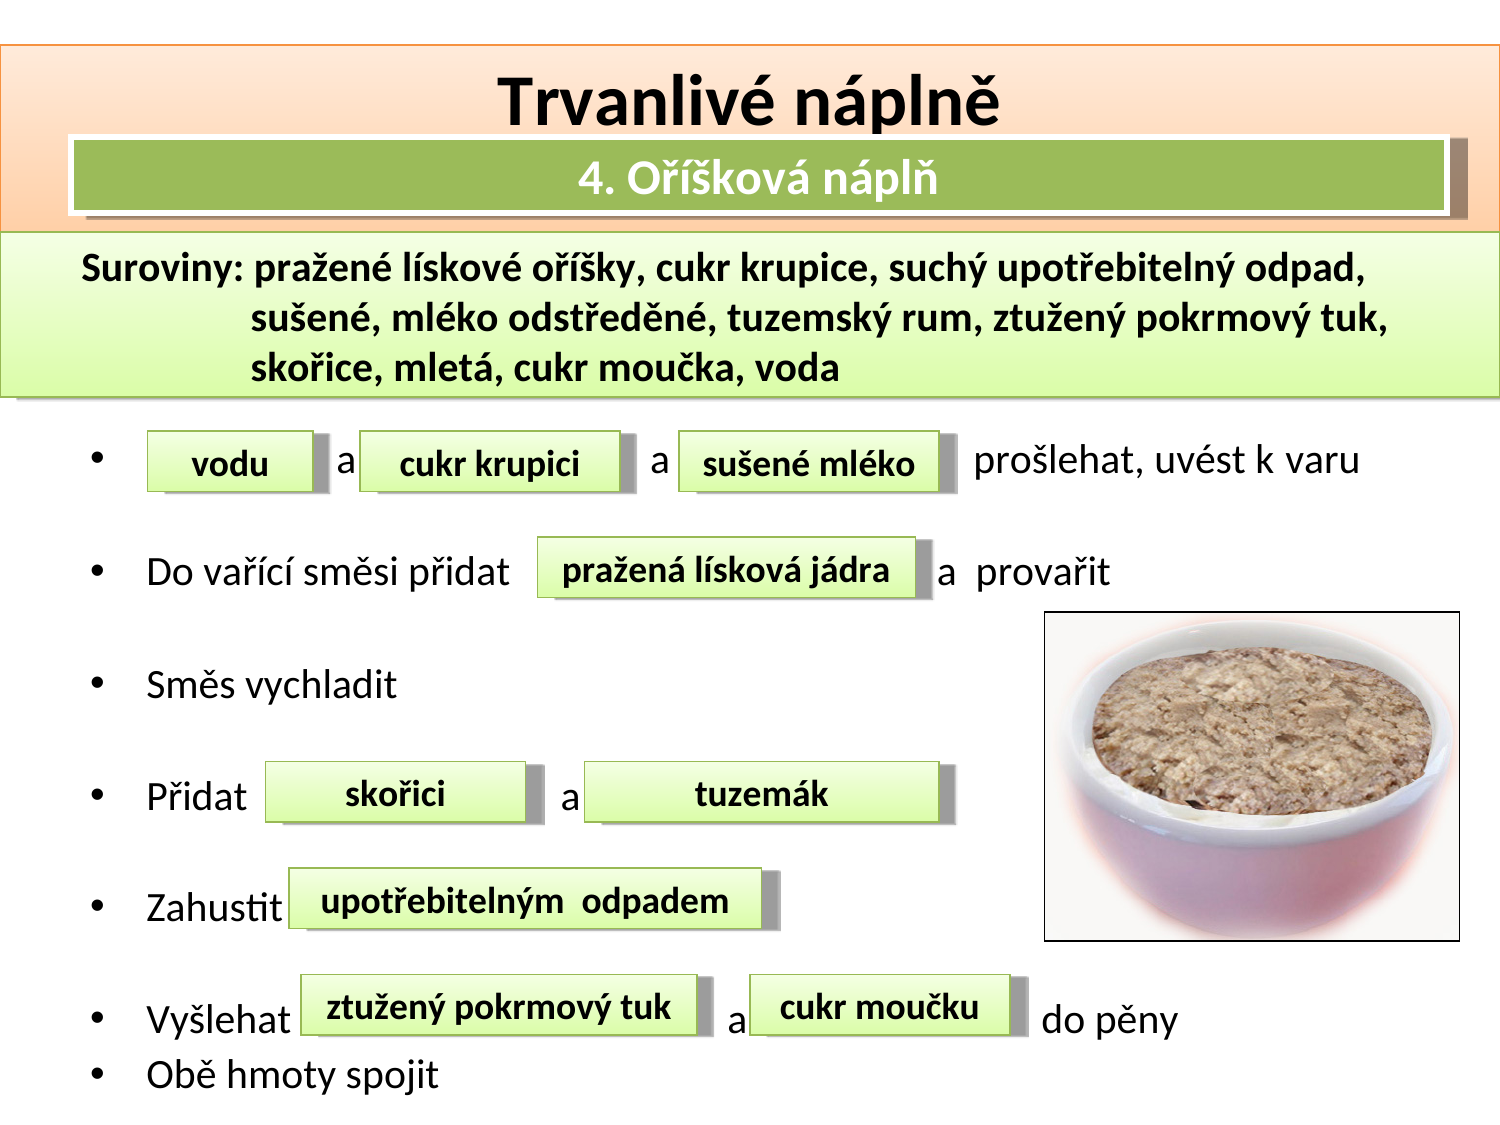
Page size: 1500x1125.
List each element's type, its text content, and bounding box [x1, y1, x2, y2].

text_box cukr moučku [749, 974, 1010, 1035]
text_box ztužený pokrmový tuk [301, 974, 697, 1035]
text_box upotřebitelným odpadem [289, 867, 762, 929]
text_box skořici [265, 761, 526, 823]
text_box sušené mléko [679, 430, 940, 492]
text_box pražená lísková jádra [537, 537, 916, 598]
text_box 4. Oříšková náplň [70, 137, 1447, 213]
text_box cukr krupici [360, 430, 621, 492]
text_box Suroviny: pražené lískové oříšky, cukr krupice, suchý upotřebitelný odpad, sušené, mléko odstředěné, tuzemský rum, ztužený pokrmový tuk, skořice, mletá, cukr moučka, voda [0, 231, 1500, 398]
text_box Trvanlivé náplně [0, 45, 1500, 231]
picture [1045, 612, 1459, 941]
text_box tuzemák [584, 761, 940, 823]
list a a prošlehat, uvést k varu Do vařící směsi přidat a provařit Směs vychladit Přidat a Zahustit Vyšlehat a do pěny Obě hmoty spojit [75, 398, 1500, 1125]
text_box vodu [147, 430, 314, 492]
